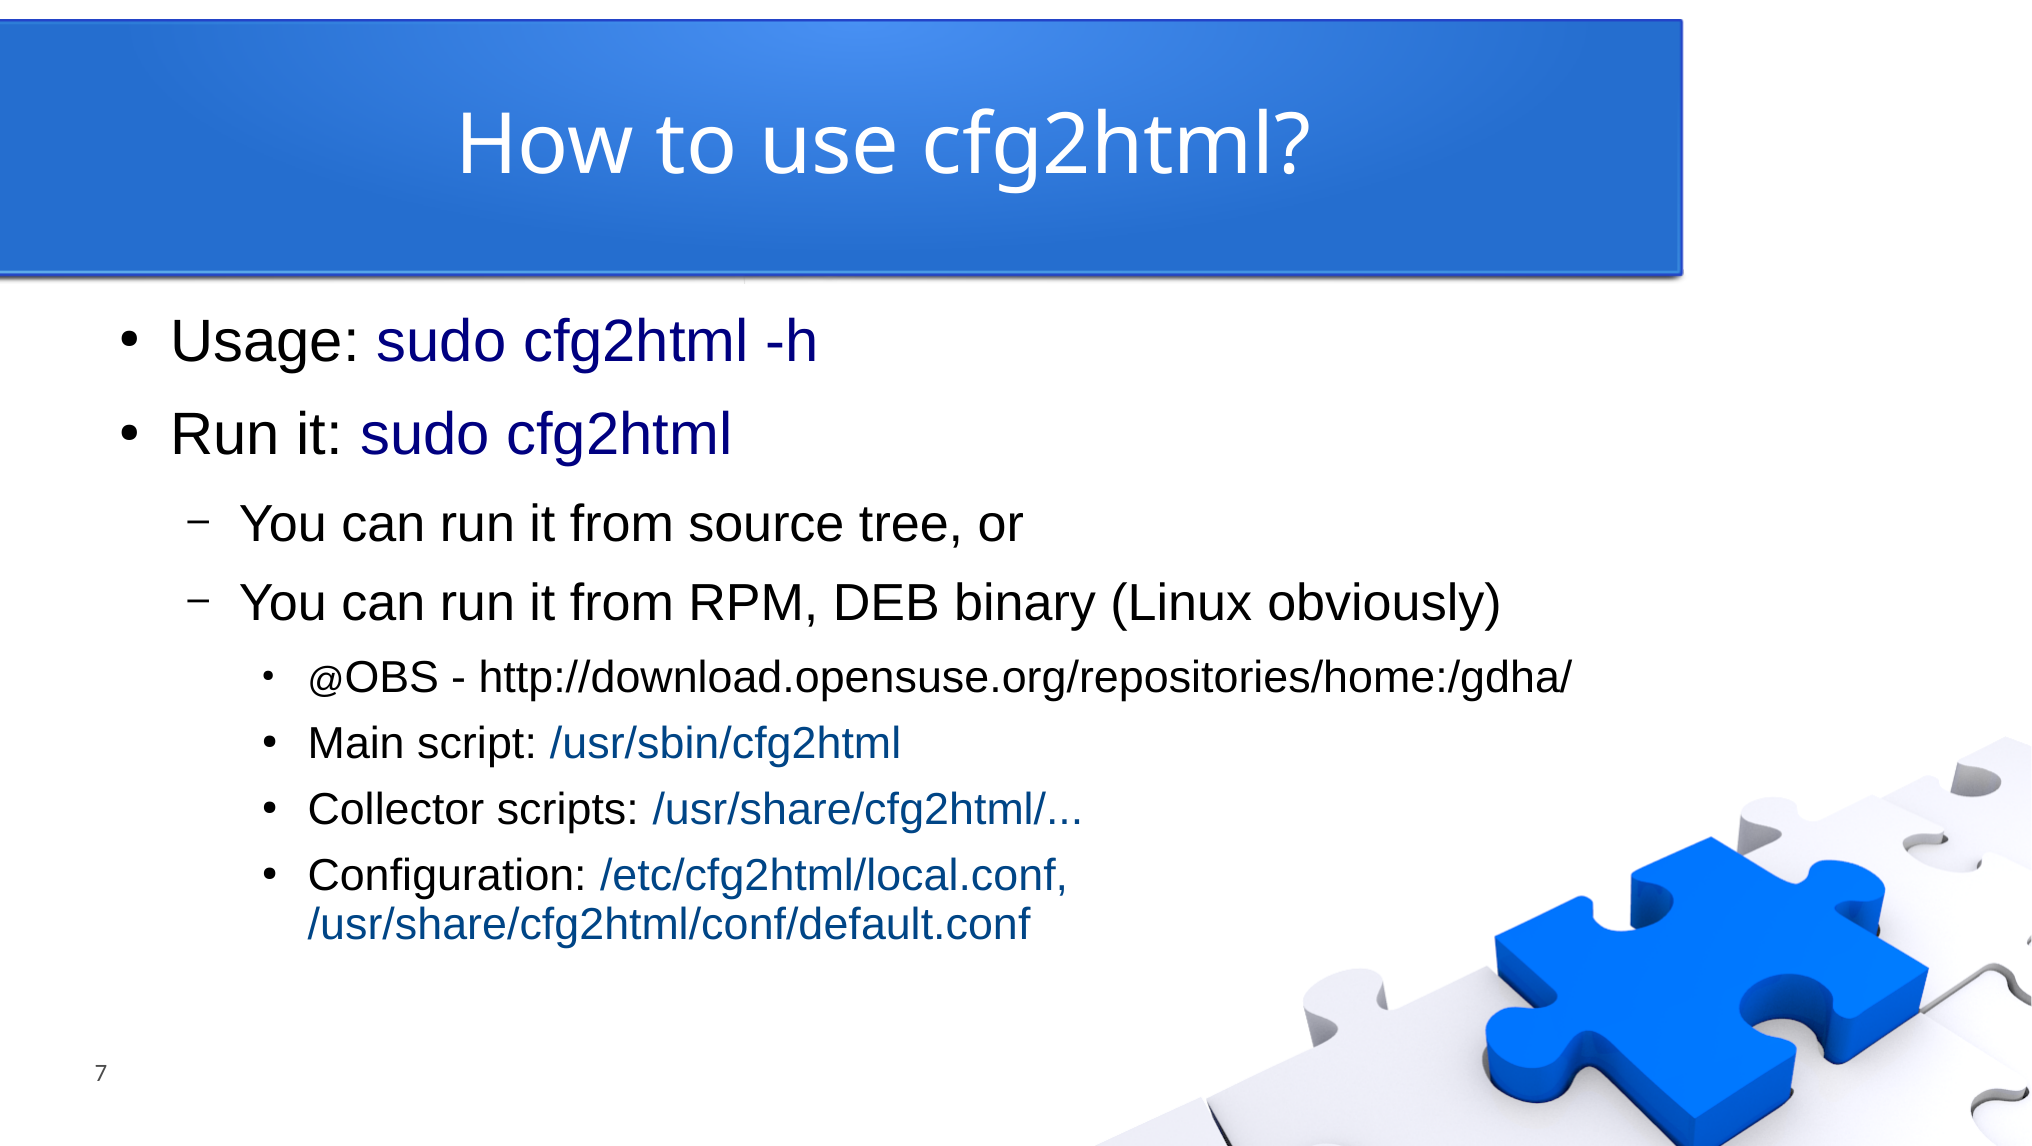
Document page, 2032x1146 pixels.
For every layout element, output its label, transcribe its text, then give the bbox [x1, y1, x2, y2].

picture [0, 19, 1689, 284]
picture [1071, 605, 2032, 1146]
title How to use cfg2html? [101, 45, 1666, 237]
list Usage: sudo cfg2html -h Run it: sudo cfg2html You can run it from source tree, or You can run it from RPM, DEB binary (Linux obviously) @OBS - http://download.opensuse.org/repositories/home:/gdha/ Main script: /usr/sbin/cfg2html Collector scripts: /usr/share/cfg2html/... Configuration: /etc/cfg2html/local.conf, /usr/share/cfg2html/conf/default.conf [101, 307, 1619, 957]
